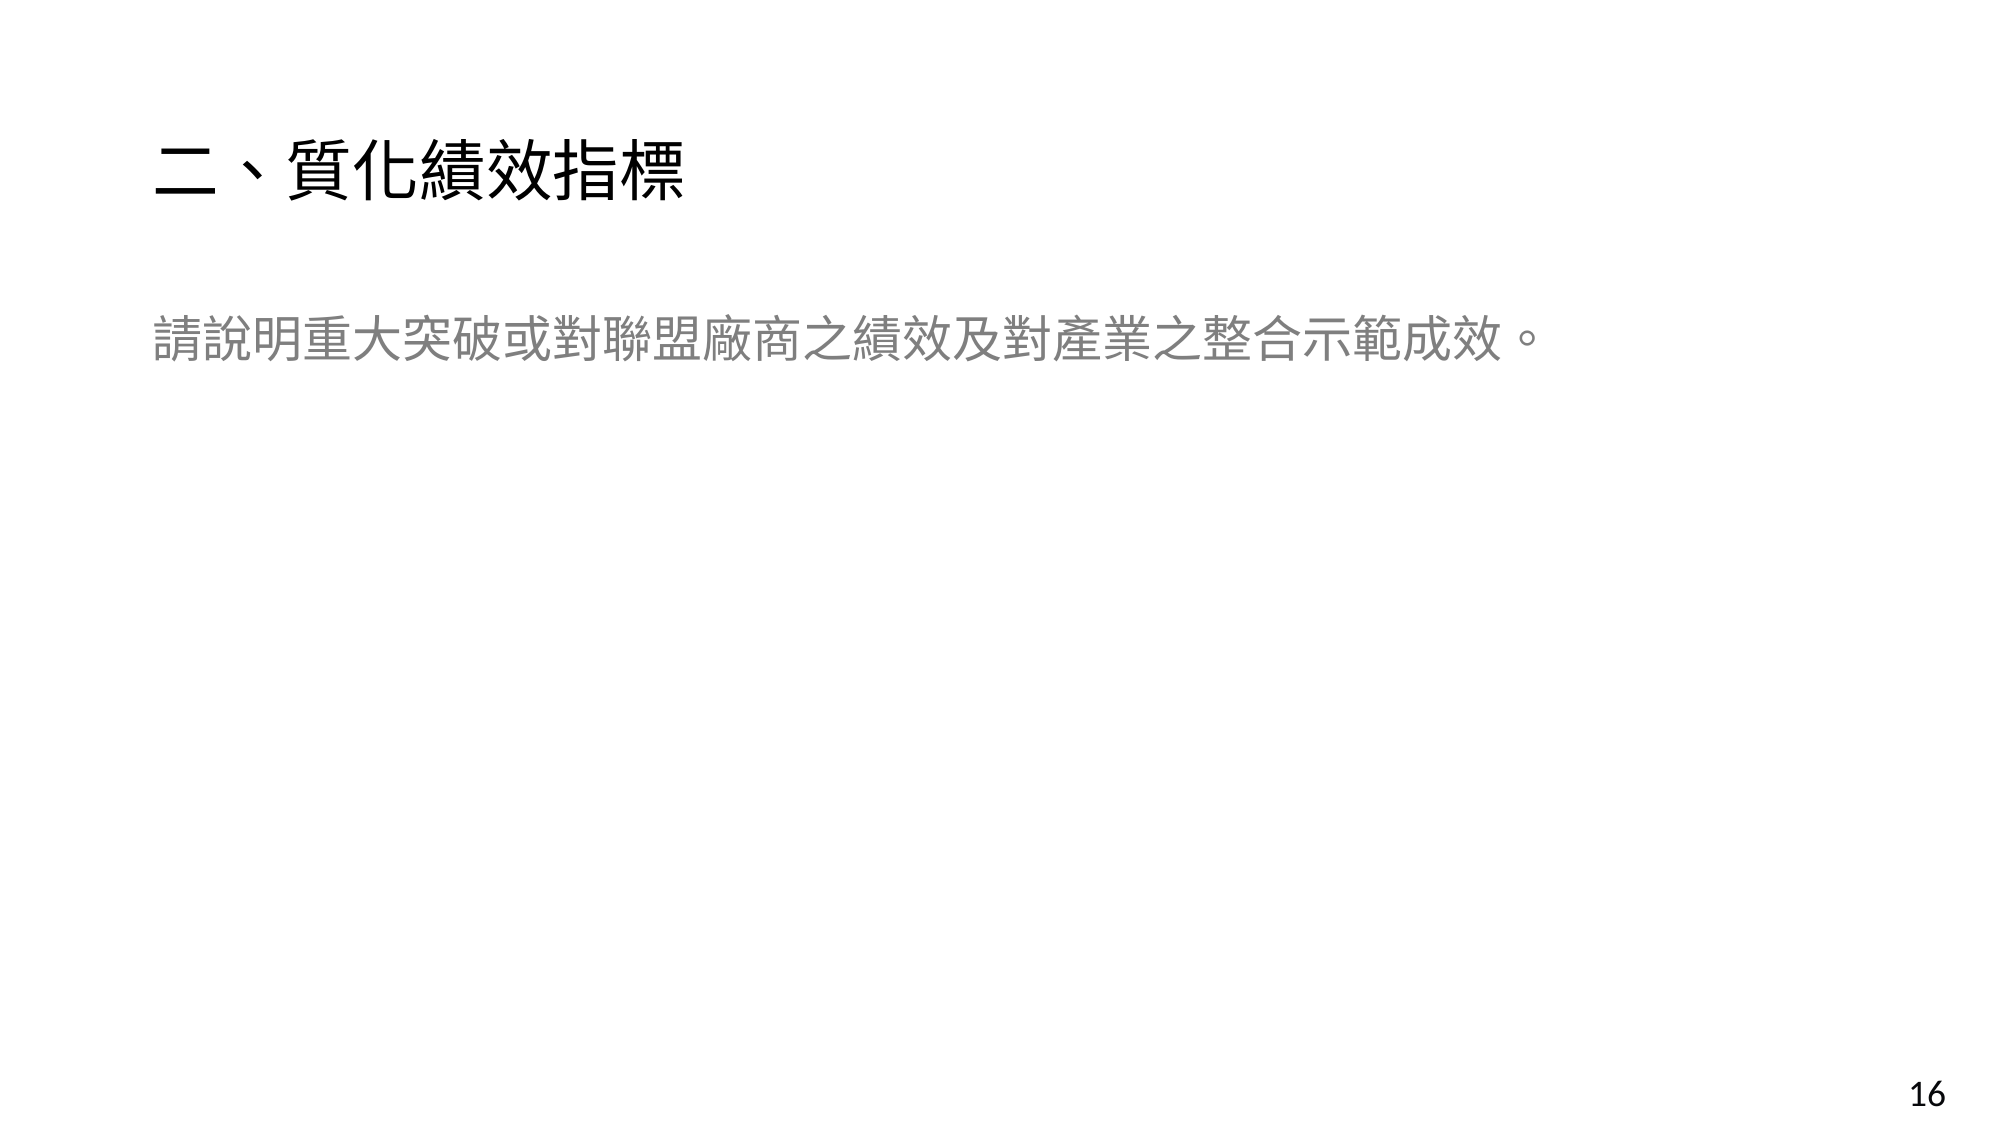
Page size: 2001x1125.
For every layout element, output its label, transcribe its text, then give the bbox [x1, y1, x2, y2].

title 二、質化績效指標 [137, 59, 1863, 278]
text_box 請說明重大突破或對聯盟廠商之績效及對產業之整合示範成效。 [137, 299, 1863, 1014]
text_box [1893, 1061, 1985, 1114]
